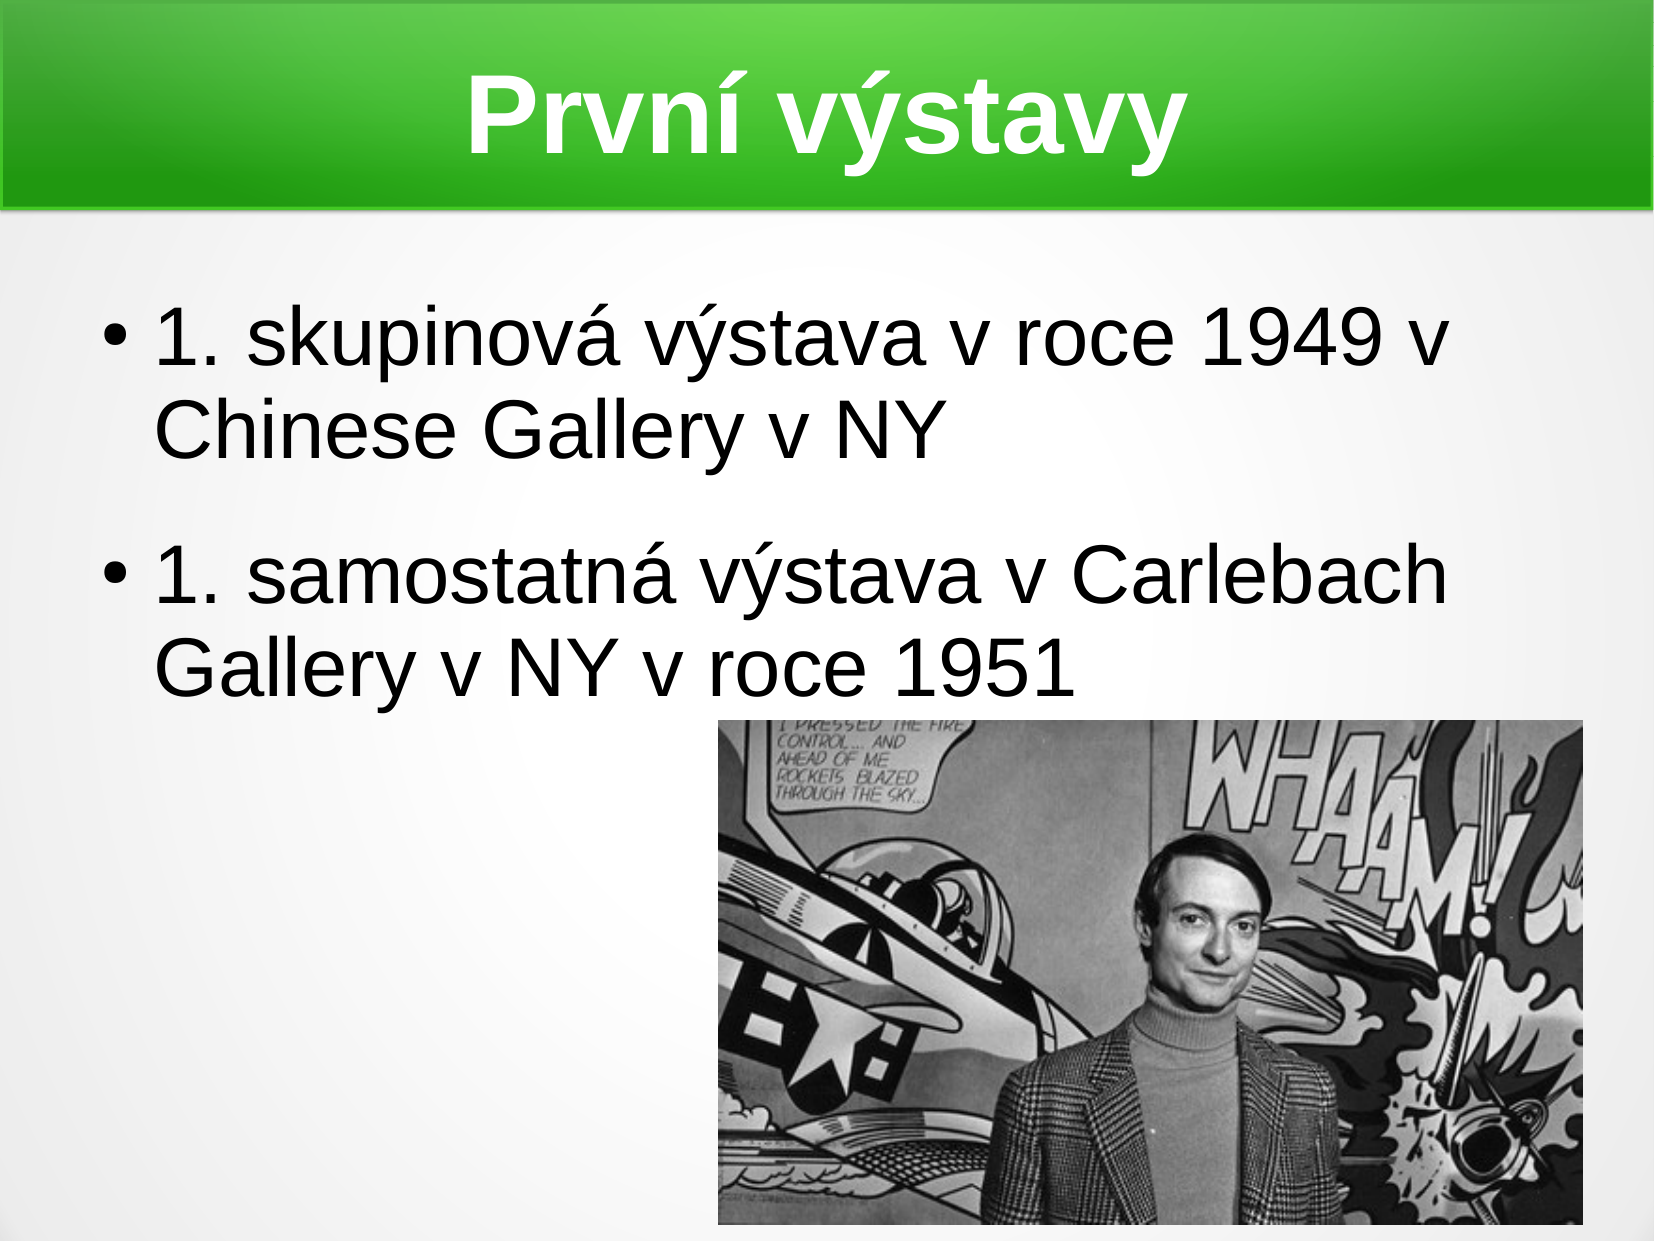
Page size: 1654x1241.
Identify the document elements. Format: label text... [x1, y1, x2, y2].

picture [718, 720, 1583, 1225]
list 1. skupinová výstava v roce 1949 v Chinese Gallery v NY 1. samostatná výstava v Carlebach Gallery v NY v roce 1951 [82, 290, 1538, 1010]
title První výstavy [82, 49, 1571, 179]
